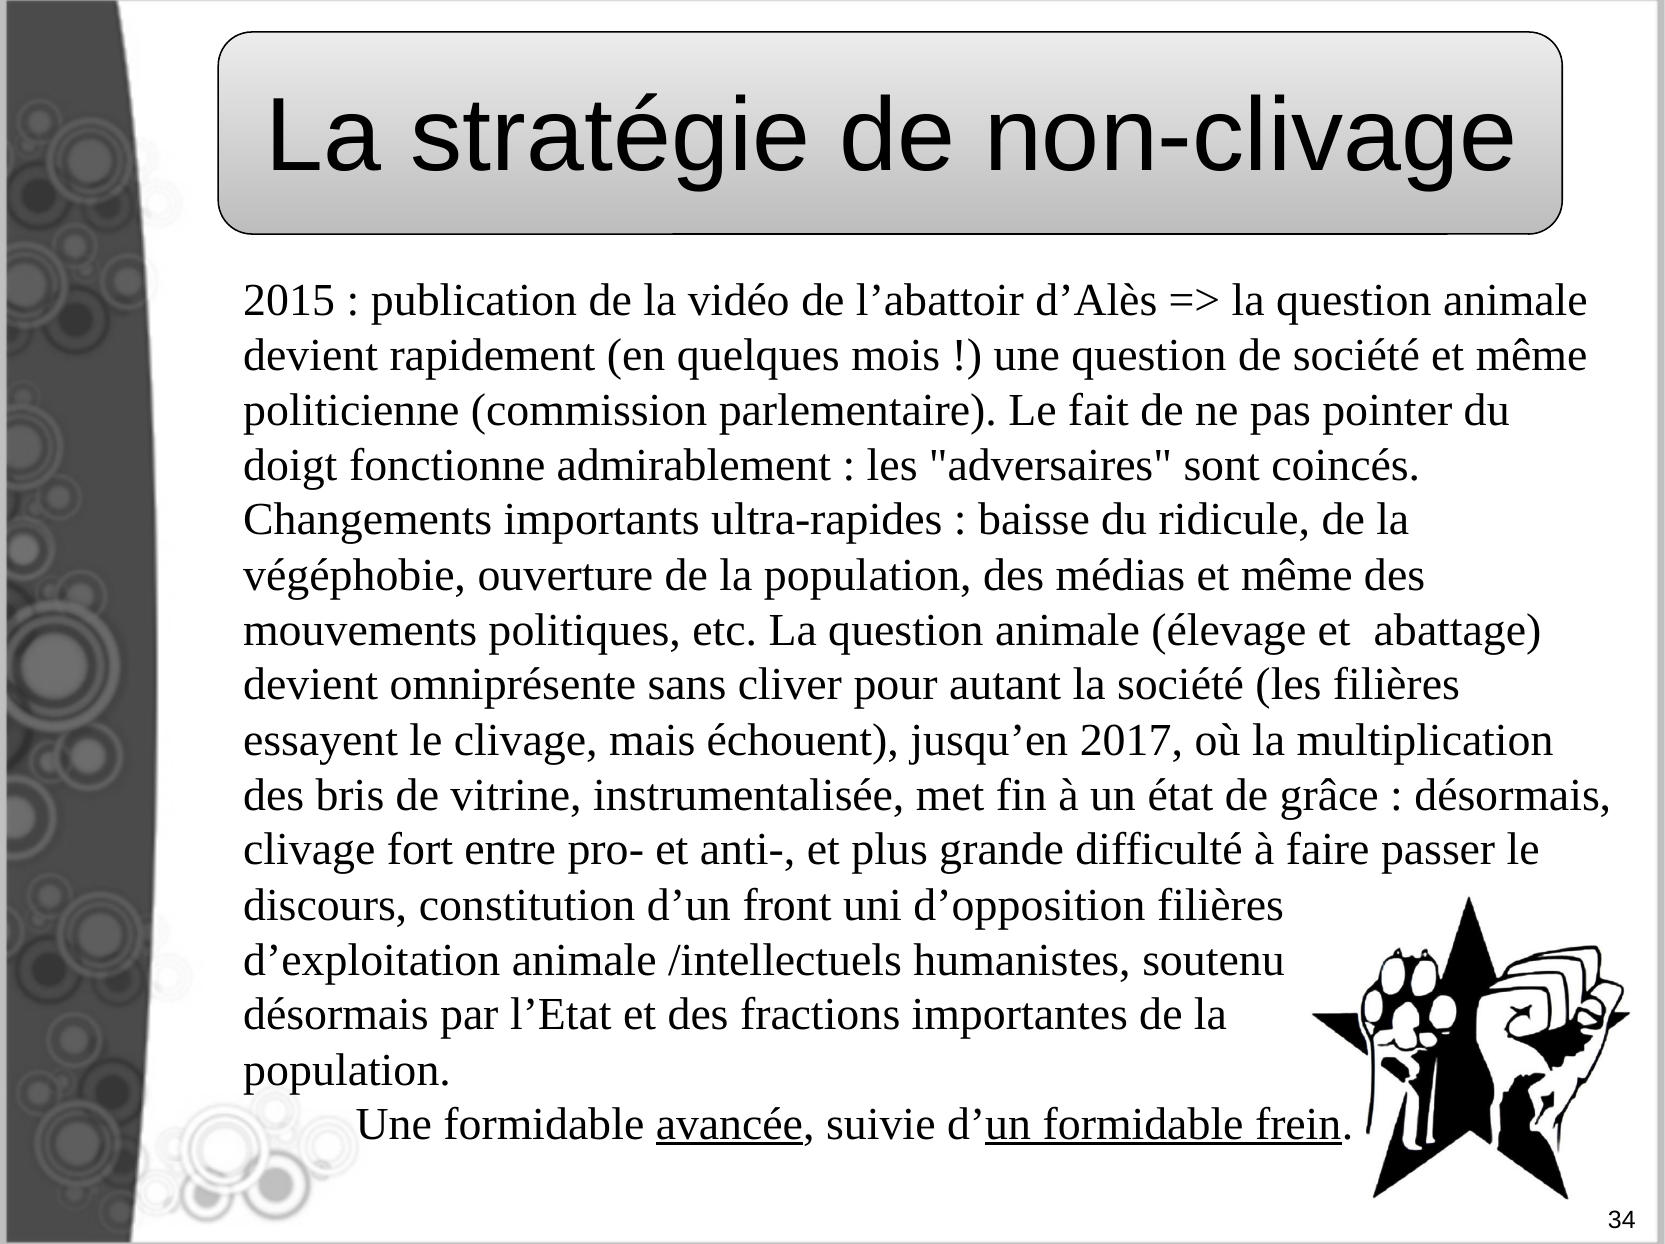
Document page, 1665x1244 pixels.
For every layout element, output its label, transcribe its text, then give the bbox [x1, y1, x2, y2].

text_box 34 [1297, 1195, 1645, 1242]
text_box 2015 : publication de la vidéo de l’abattoir d’Alès => la question animale devient rapidement (en quelques mois !) une question de société et même politicienne (commission parlementaire). Le fait de ne pas pointer du doigt fonctionne admirablement : les "adversaires" sont coincés. Changements importants ultra-rapides : baisse du ridicule, de la végéphobie, ouverture de la population, des médias et même des mouvements politiques, etc. La question animale (élevage et abattage) devient omniprésente sans cliver pour autant la société (les filières essayent le clivage, mais échouent), jusqu’en 2017, où la multiplication des bris de vitrine, instrumentalisée, met fin à un état de grâce : désormais, clivage fort entre pro- et anti-, et plus grande difficulté à faire passer le discours, constitution d’un front uni d’opposition filières d’exploitation animale /intellectuels humanistes, soutenu désormais par l’Etat et des fractions importantes de la population. Une formidable avancée, suivie d’un formidable frein. [234, 261, 1623, 1158]
text_box [218, 31, 1563, 235]
picture [3, 0, 1662, 1244]
text_box La stratégie de non-clivage [241, 58, 1544, 199]
